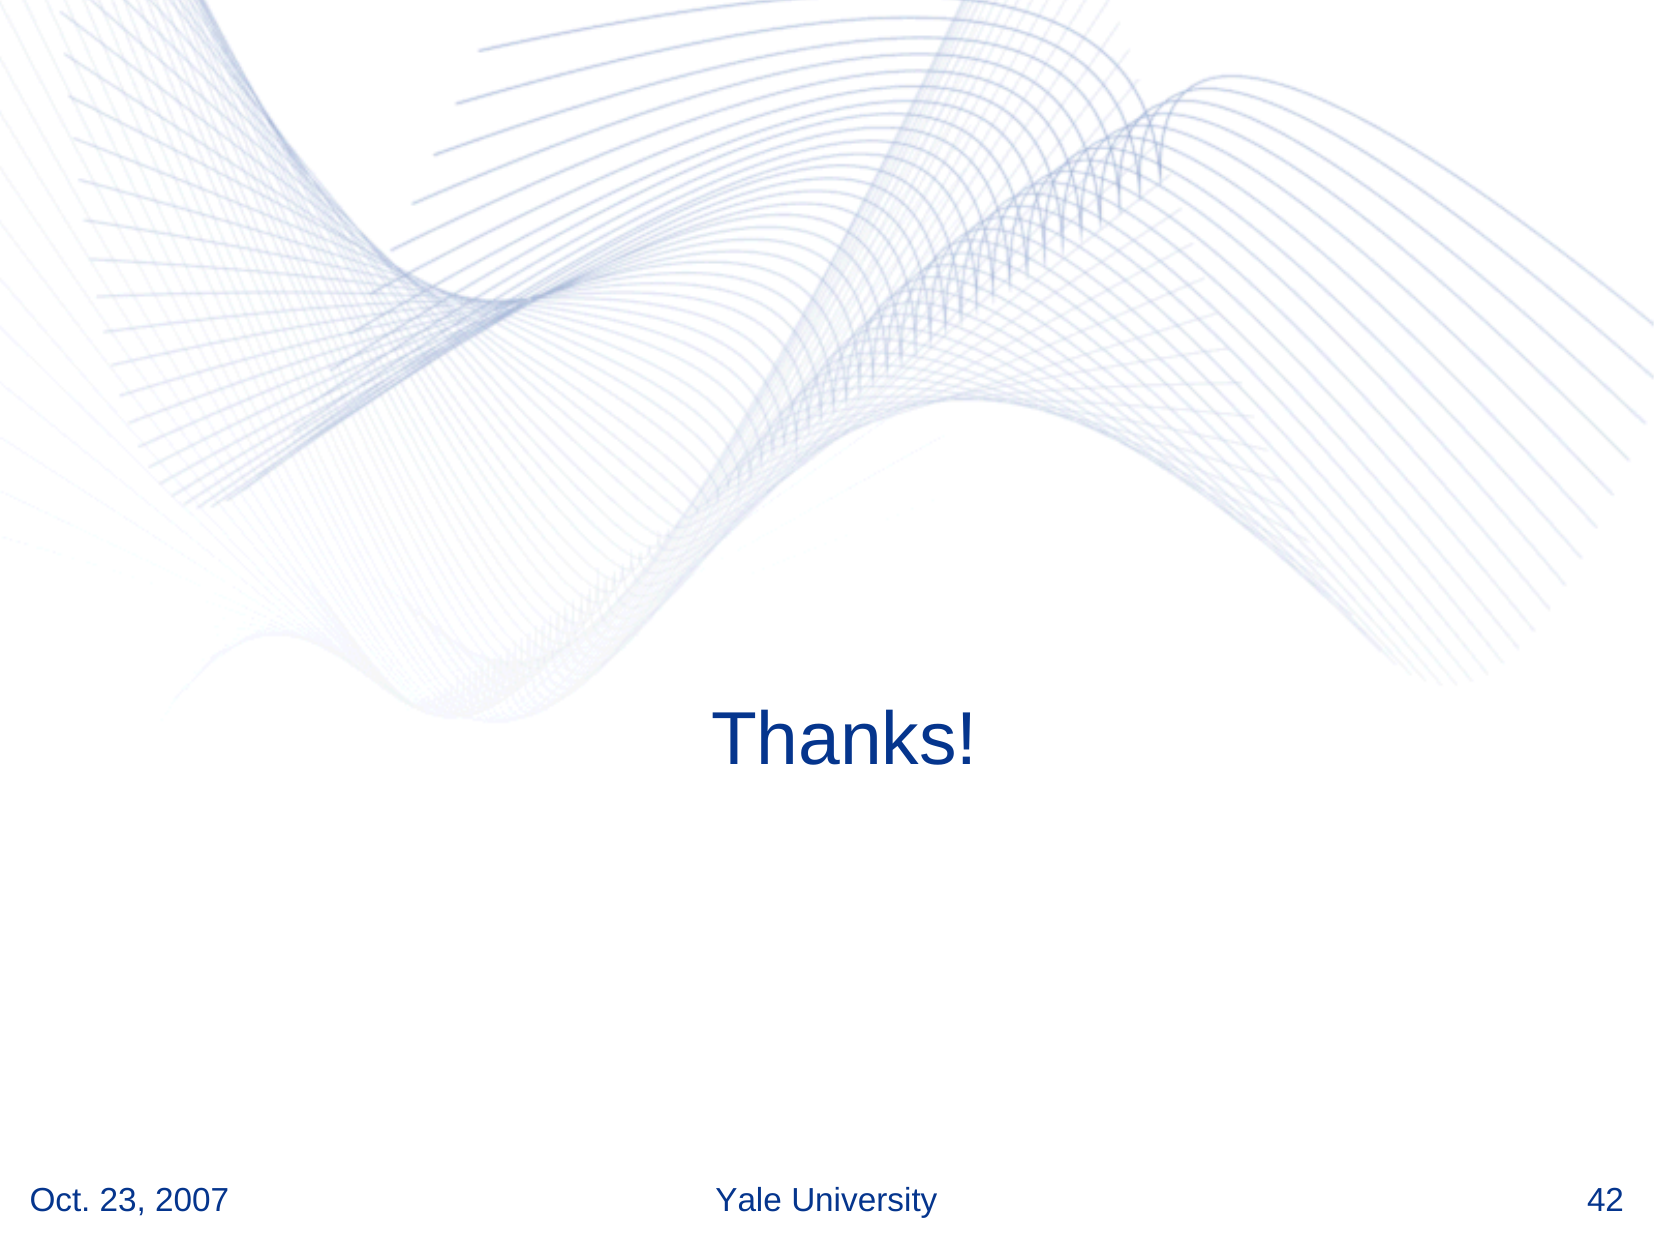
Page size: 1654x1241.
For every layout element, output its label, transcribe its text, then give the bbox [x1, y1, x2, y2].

picture [0, 0, 1654, 1241]
subtitle Thanks! [118, 361, 1536, 1115]
